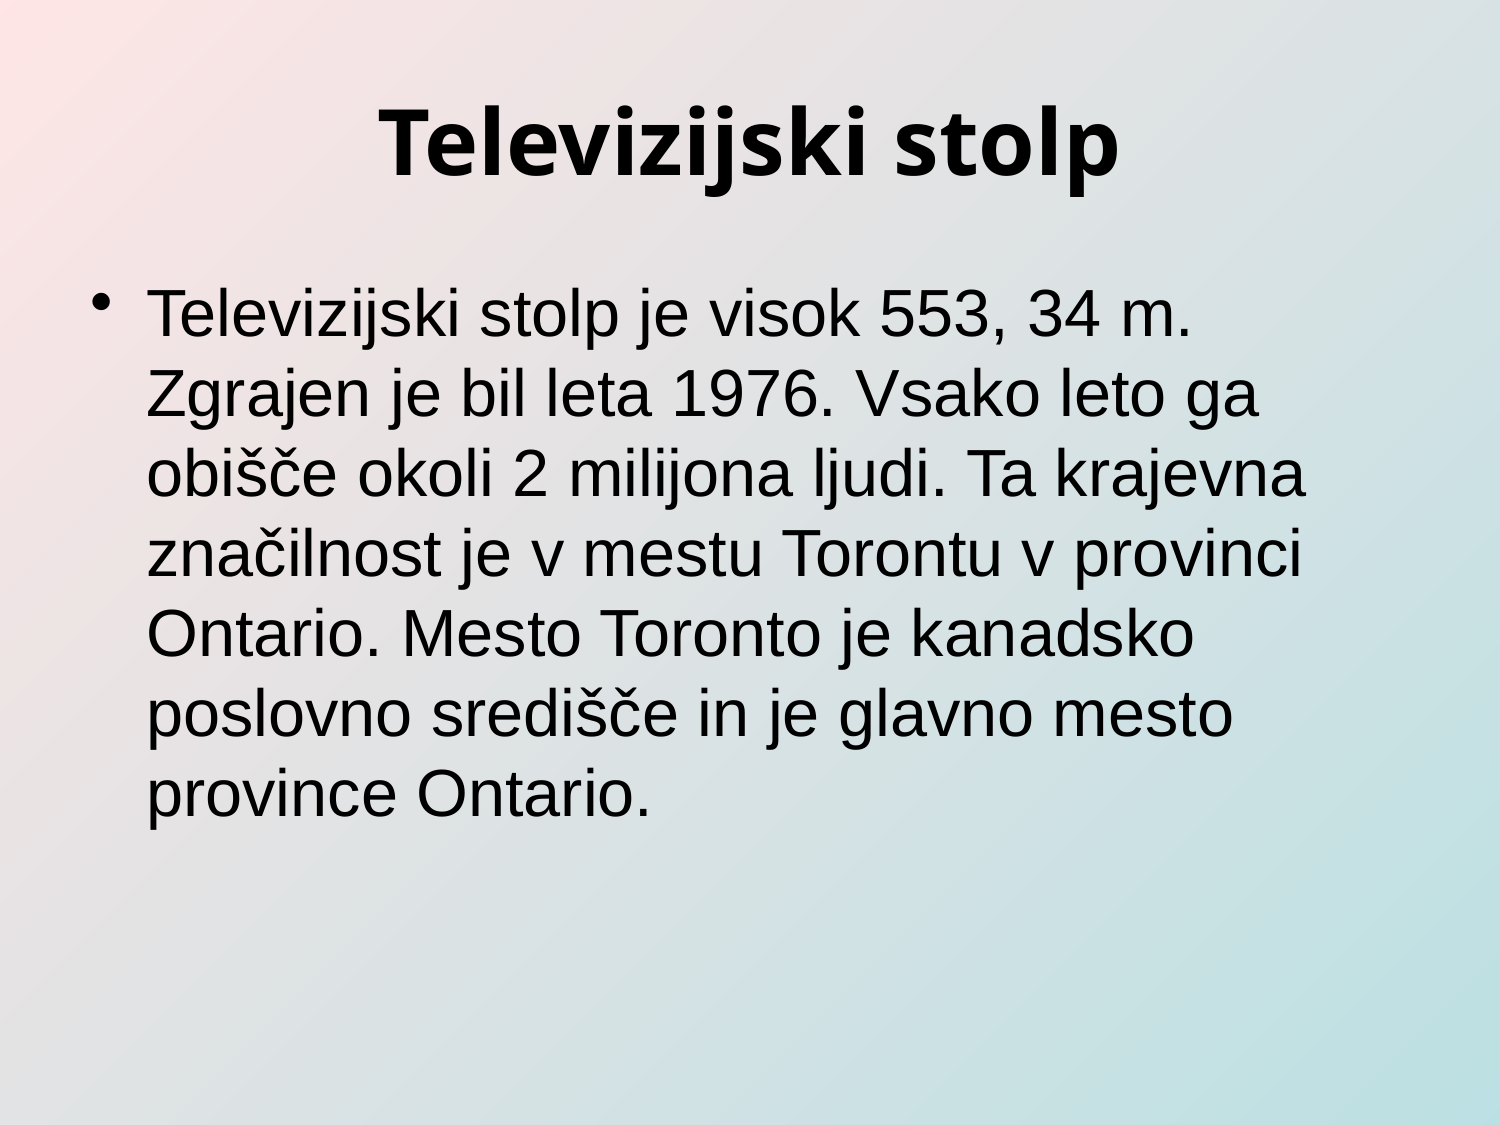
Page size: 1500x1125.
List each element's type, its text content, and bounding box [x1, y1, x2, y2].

list Televizijski stolp je visok 553, 34 m. Zgrajen je bil leta 1976. Vsako leto ga obišče okoli 2 milijona ljudi. Ta krajevna značilnost je v mestu Torontu v provinci Ontario. Mesto Toronto je kanadsko poslovno središče in je glavno mesto province Ontario. [75, 262, 1425, 1005]
title Televizijski stolp [75, 45, 1425, 233]
